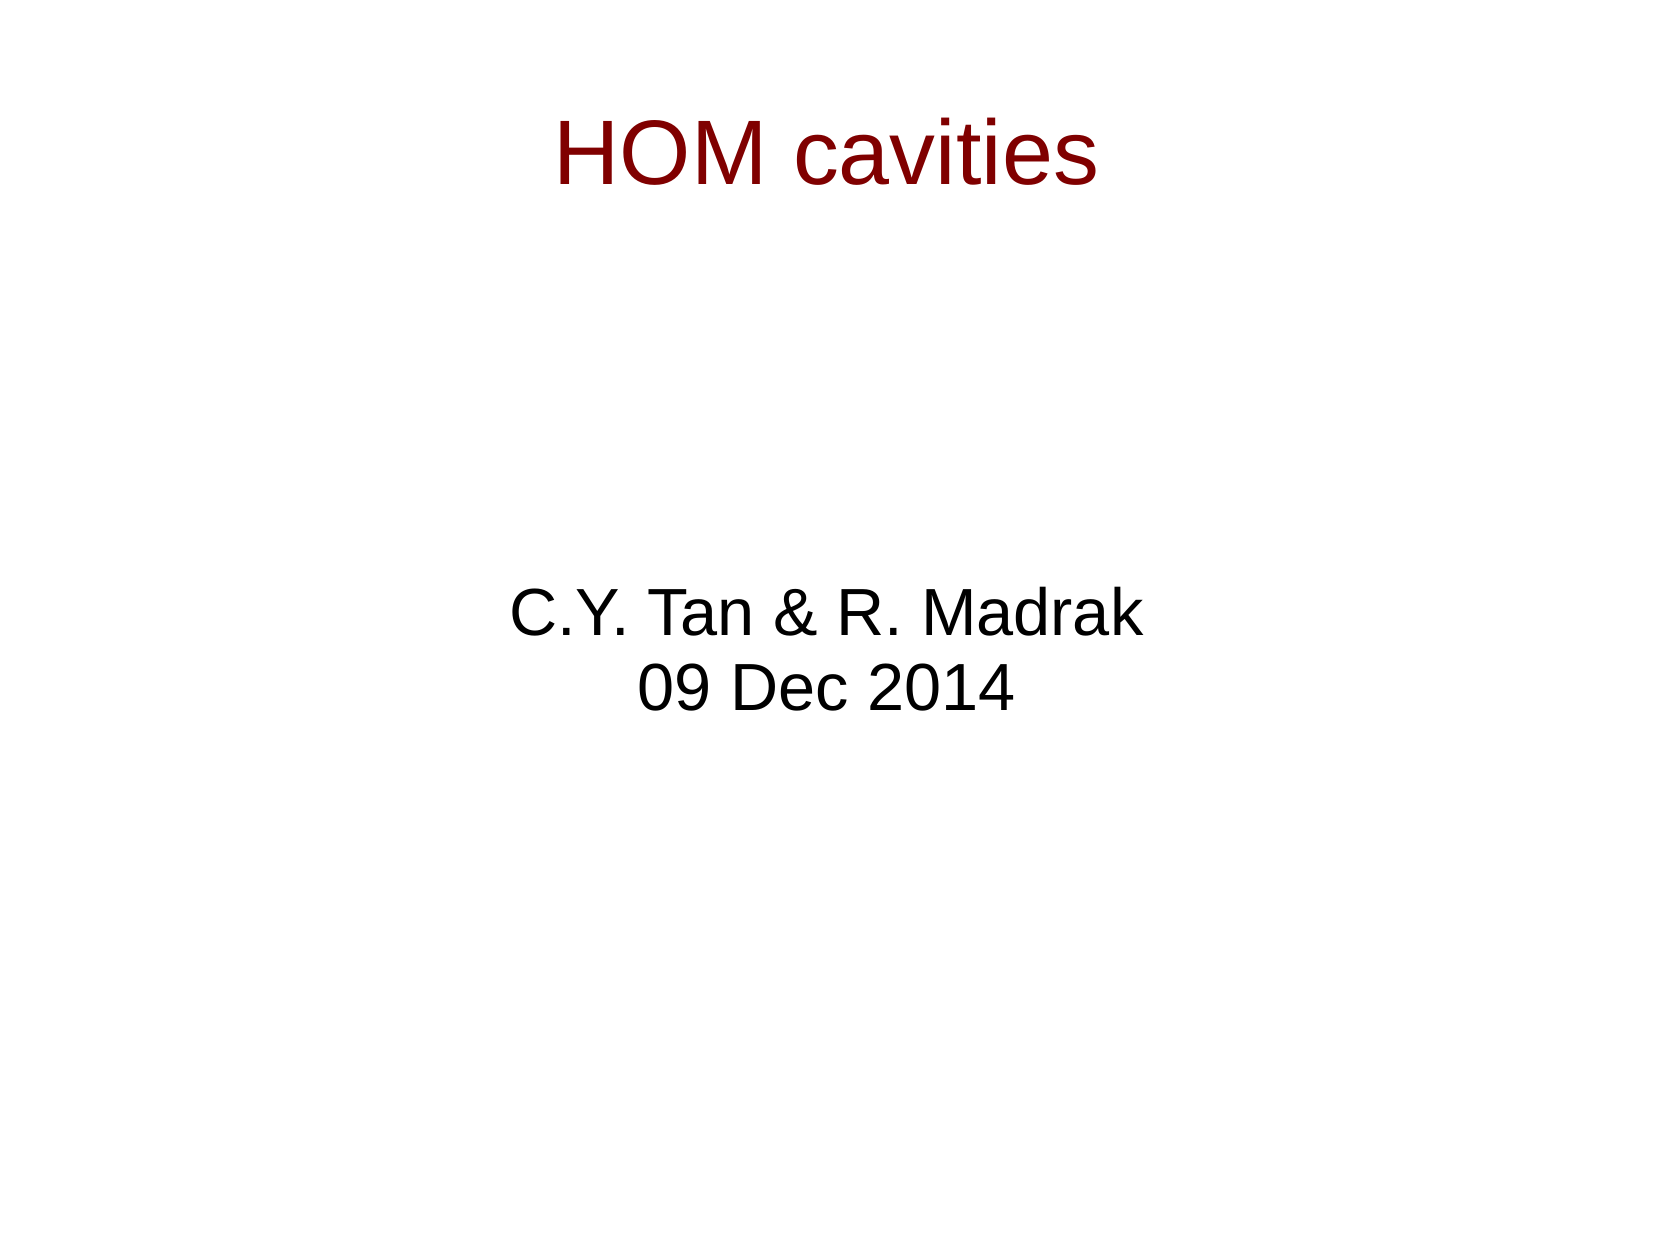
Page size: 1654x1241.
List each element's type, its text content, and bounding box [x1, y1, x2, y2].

subtitle C.Y. Tan & R. Madrak 09 Dec 2014 [82, 290, 1571, 1010]
title HOM cavities [82, 49, 1571, 257]
